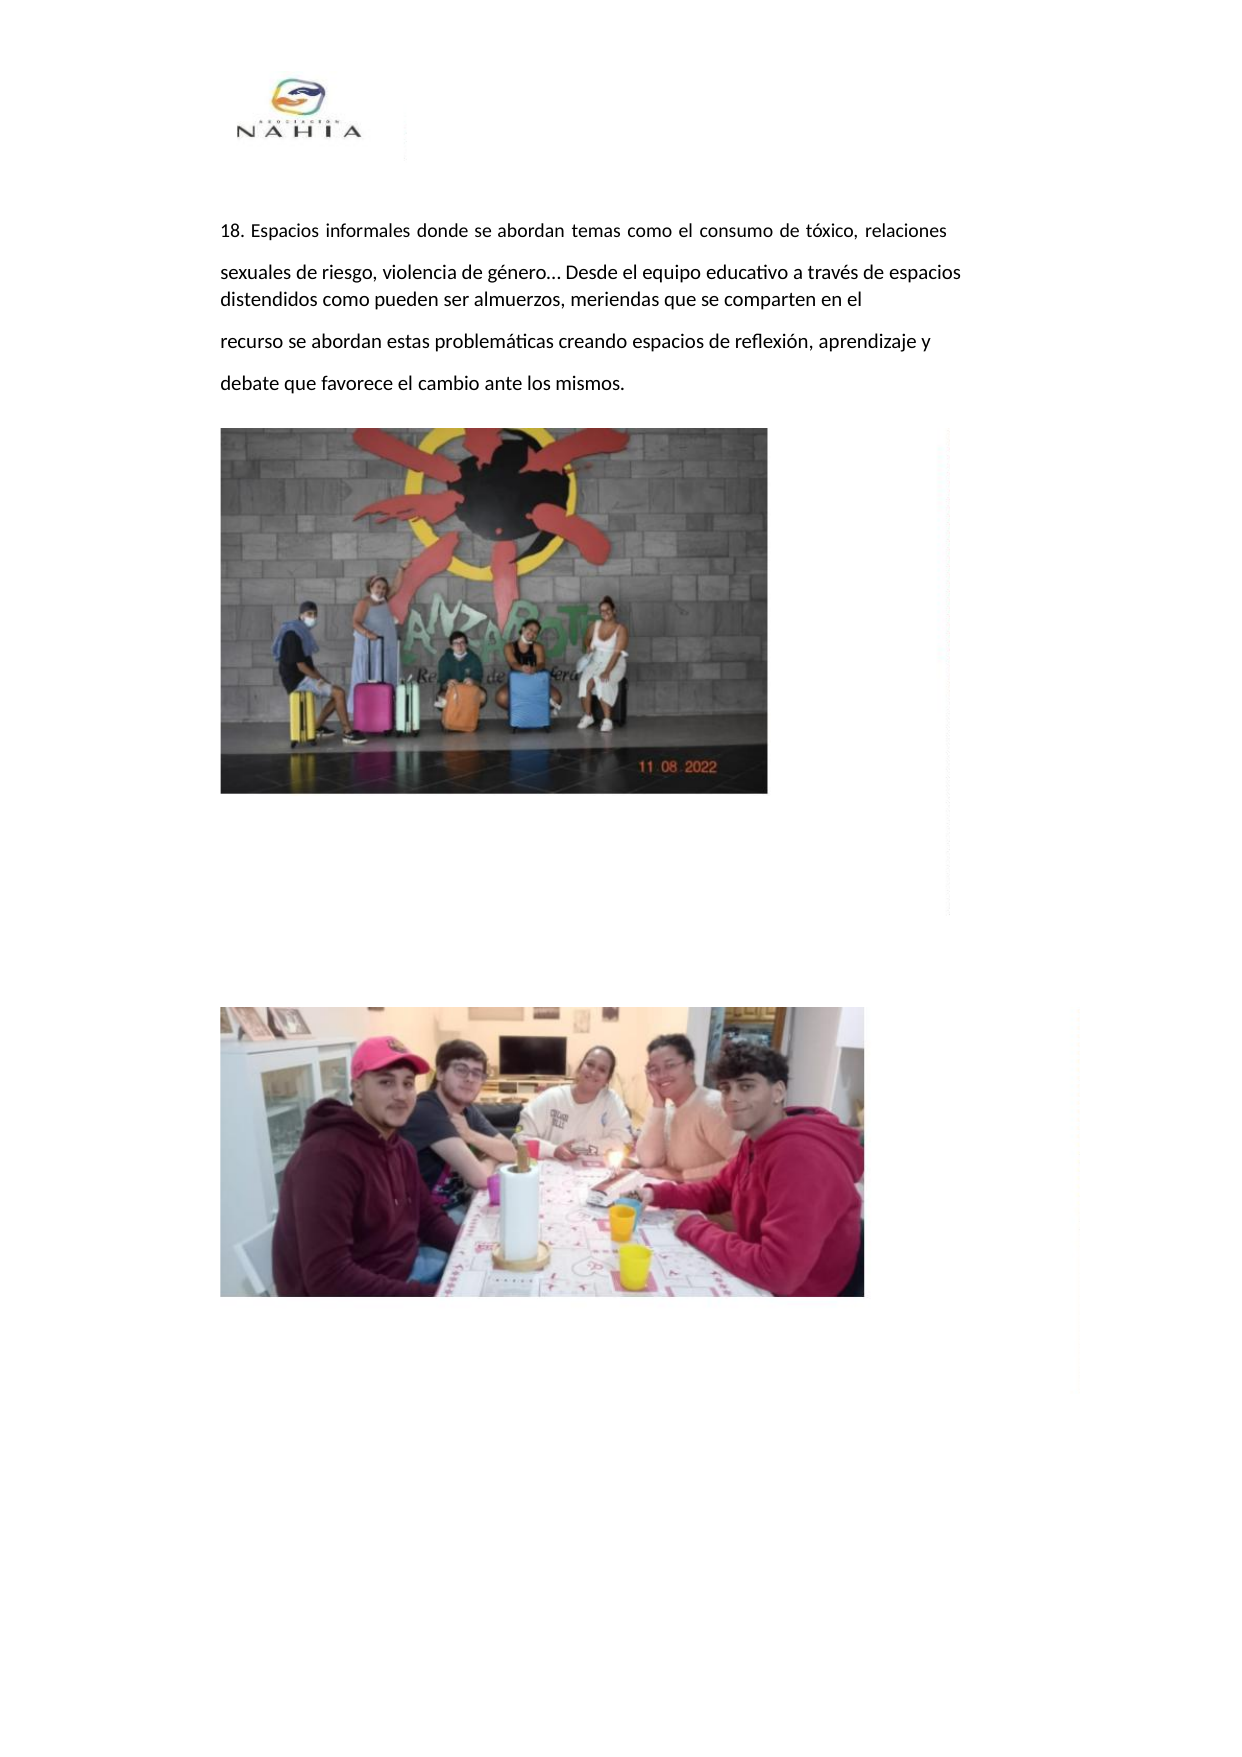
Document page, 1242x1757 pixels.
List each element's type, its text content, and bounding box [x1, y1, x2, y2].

text_box [220, 1007, 1080, 1394]
text_box recurso se abordan estas problemáticas creando espacios de reflexión, aprendizaje y debate que favorece el cambio ante los mismos. [220, 327, 947, 395]
text_box [236, 71, 407, 164]
text_box 18. Espacios informales donde se abordan temas como el consumo de tóxico, relaciones [220, 216, 972, 242]
text_box [220, 428, 950, 916]
text_box sexuales de riesgo, violencia de género… Desde el equipo educativo a través de espacios distendidos como pueden ser almuerzos, meriendas que se comparten en el [220, 258, 977, 311]
